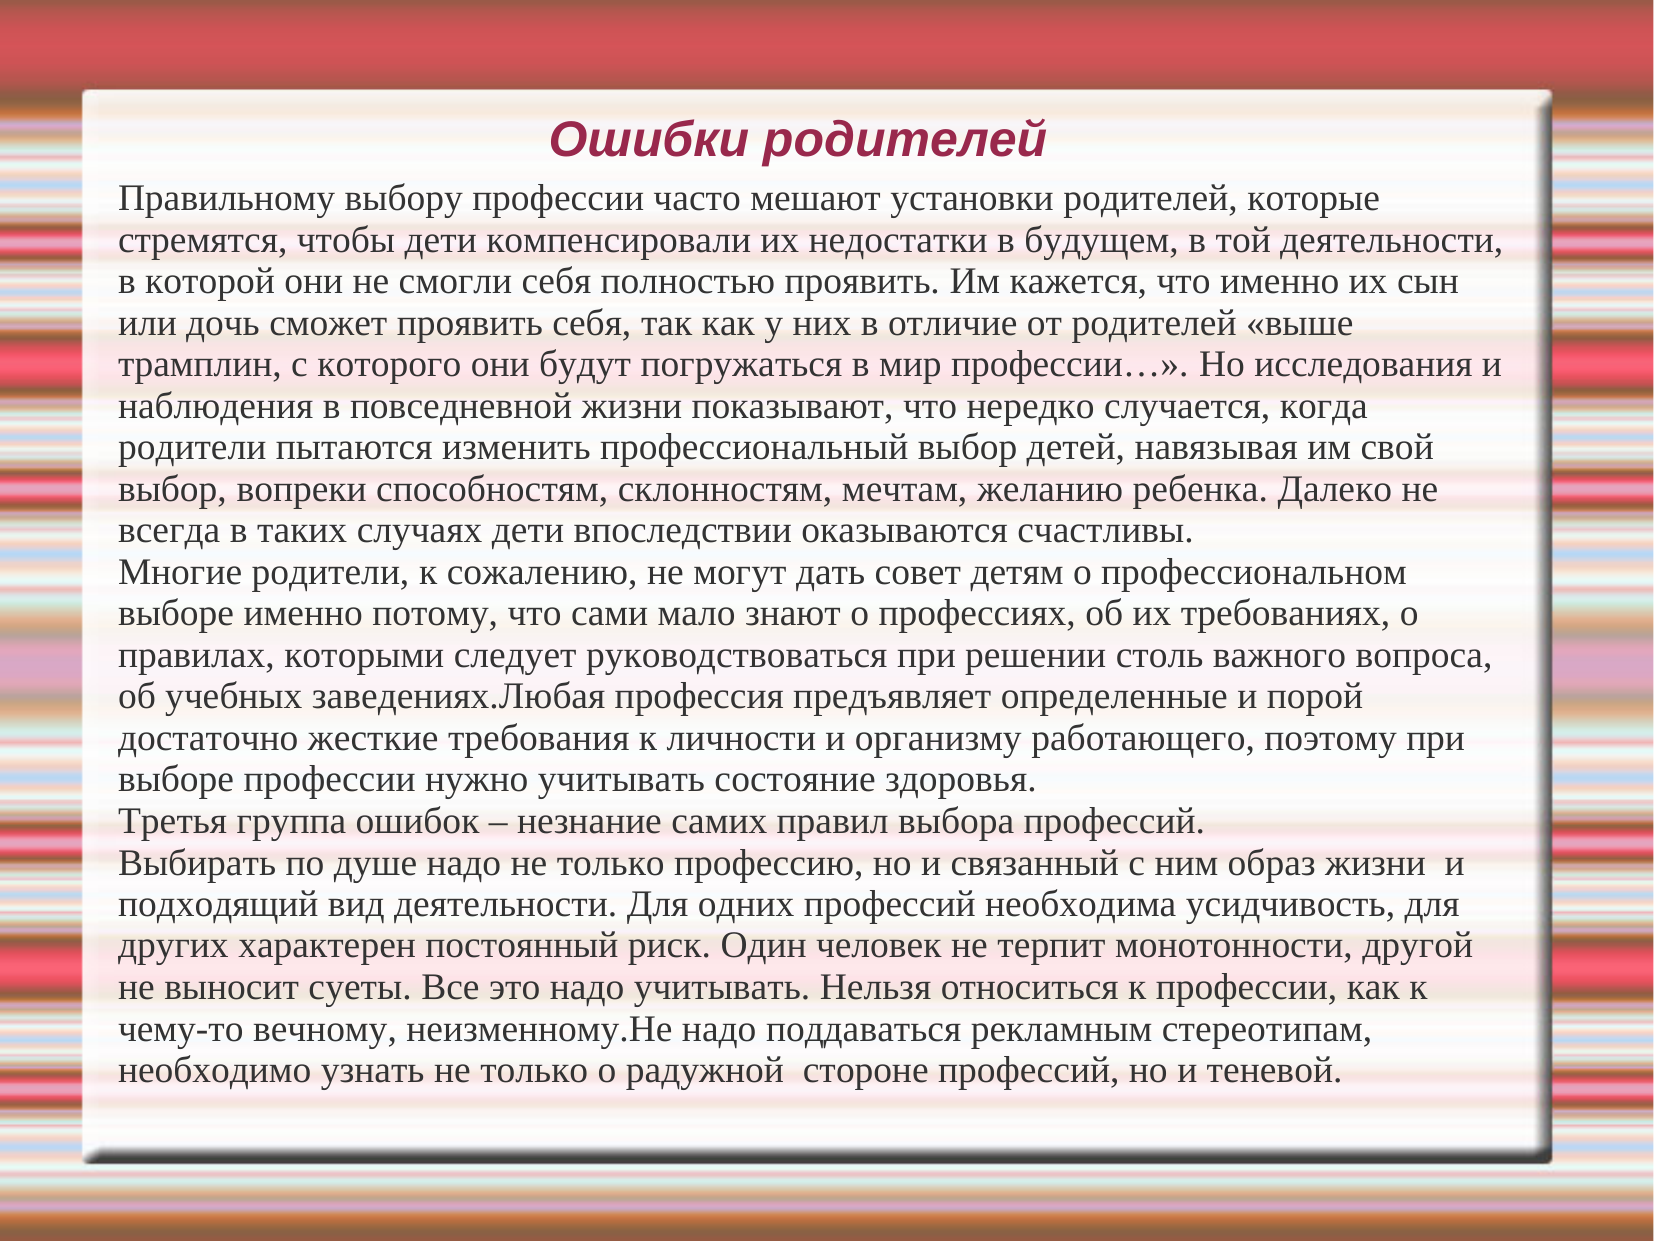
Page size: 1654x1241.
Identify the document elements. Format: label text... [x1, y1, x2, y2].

title Ошибки родителей [91, 35, 1504, 243]
picture [0, 0, 1654, 1241]
list Правильному выбору профессии часто мешают установки родителей, которые стремятся, чтобы дети компенсировали их недостатки в будущем, в той деятельности, в которой они не смогли себя полностью проявить. Им кажется, что именно их сын или дочь сможет проявить себя, так как у них в отличие от родителей «выше трамплин, с которого они будут погружаться в мир профессии…». Но исследования и наблюдения в повседневной жизни показывают, что нередко случается, когда родители пытаются изменить профессиональный выбор детей, навязывая им свой выбор, вопреки способностям, склонностям, мечтам, желанию ребенка. Далеко не всегда в таких случаях дети впоследствии оказываются счастливы. Многие родители, к сожалению, не могут дать совет детям о профессиональном выборе именно потому, что сами мало знают о профессиях, об их требованиях, о правилах, которыми следует руководствоваться при решении столь важного вопроса, об учебных заведениях.Любая профессия предъявляет определенные и порой достаточно жесткие требования к личности и организму работающего, поэтому при выборе профессии нужно учитывать состояние здоровья. Третья группа ошибок – незнание самих правил выбора профессий. Выбирать по душе надо не только профессию, но и связанный с ним образ жизни и подходящий вид деятельности. Для одних профессий необходима усидчивость, для других характерен постоянный риск. Один человек не терпит монотонности, другой не выносит суеты. Все это надо учитывать. Нельзя относиться к профессии, как к чему-то вечному, неизменному.Не надо поддаваться рекламным стереотипам, необходимо узнать не только о радужной стороне профессий, но и теневой. [118, 177, 1506, 1241]
